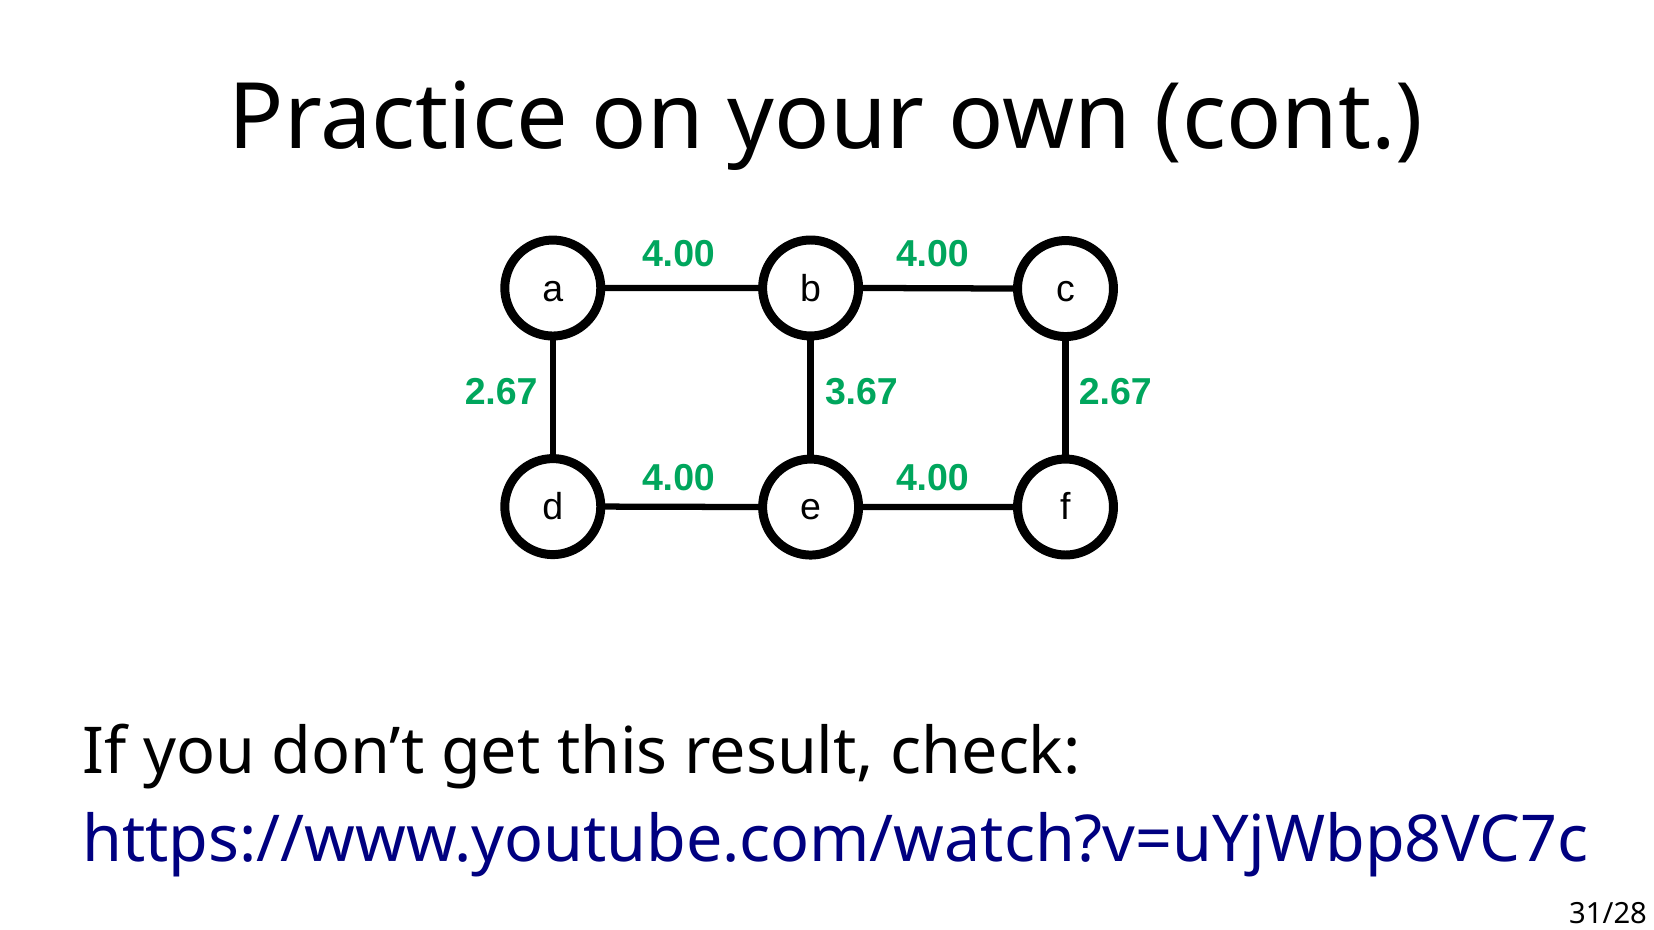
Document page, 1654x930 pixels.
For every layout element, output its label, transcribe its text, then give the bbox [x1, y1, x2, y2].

text_box 2.67 [1064, 363, 1167, 420]
text_box 4.00 [881, 225, 984, 282]
text_box 2.67 [450, 363, 553, 420]
list If you don’t get this result, check: https://www.youtube.com/watch?v=uYjWbp8VC7c [82, 705, 1606, 886]
text_box b [762, 240, 859, 336]
text_box 4.00 [627, 225, 730, 282]
text_box 4.00 [881, 449, 984, 507]
text_box c [1017, 240, 1114, 337]
text_box a [504, 240, 601, 336]
text_box 4.00 [627, 449, 730, 507]
text_box f [1017, 459, 1114, 556]
text_box e [762, 459, 859, 556]
text_box 3.67 [810, 363, 913, 420]
title Practice on your own (cont.) [82, 1, 1571, 225]
text_box d [504, 458, 601, 555]
